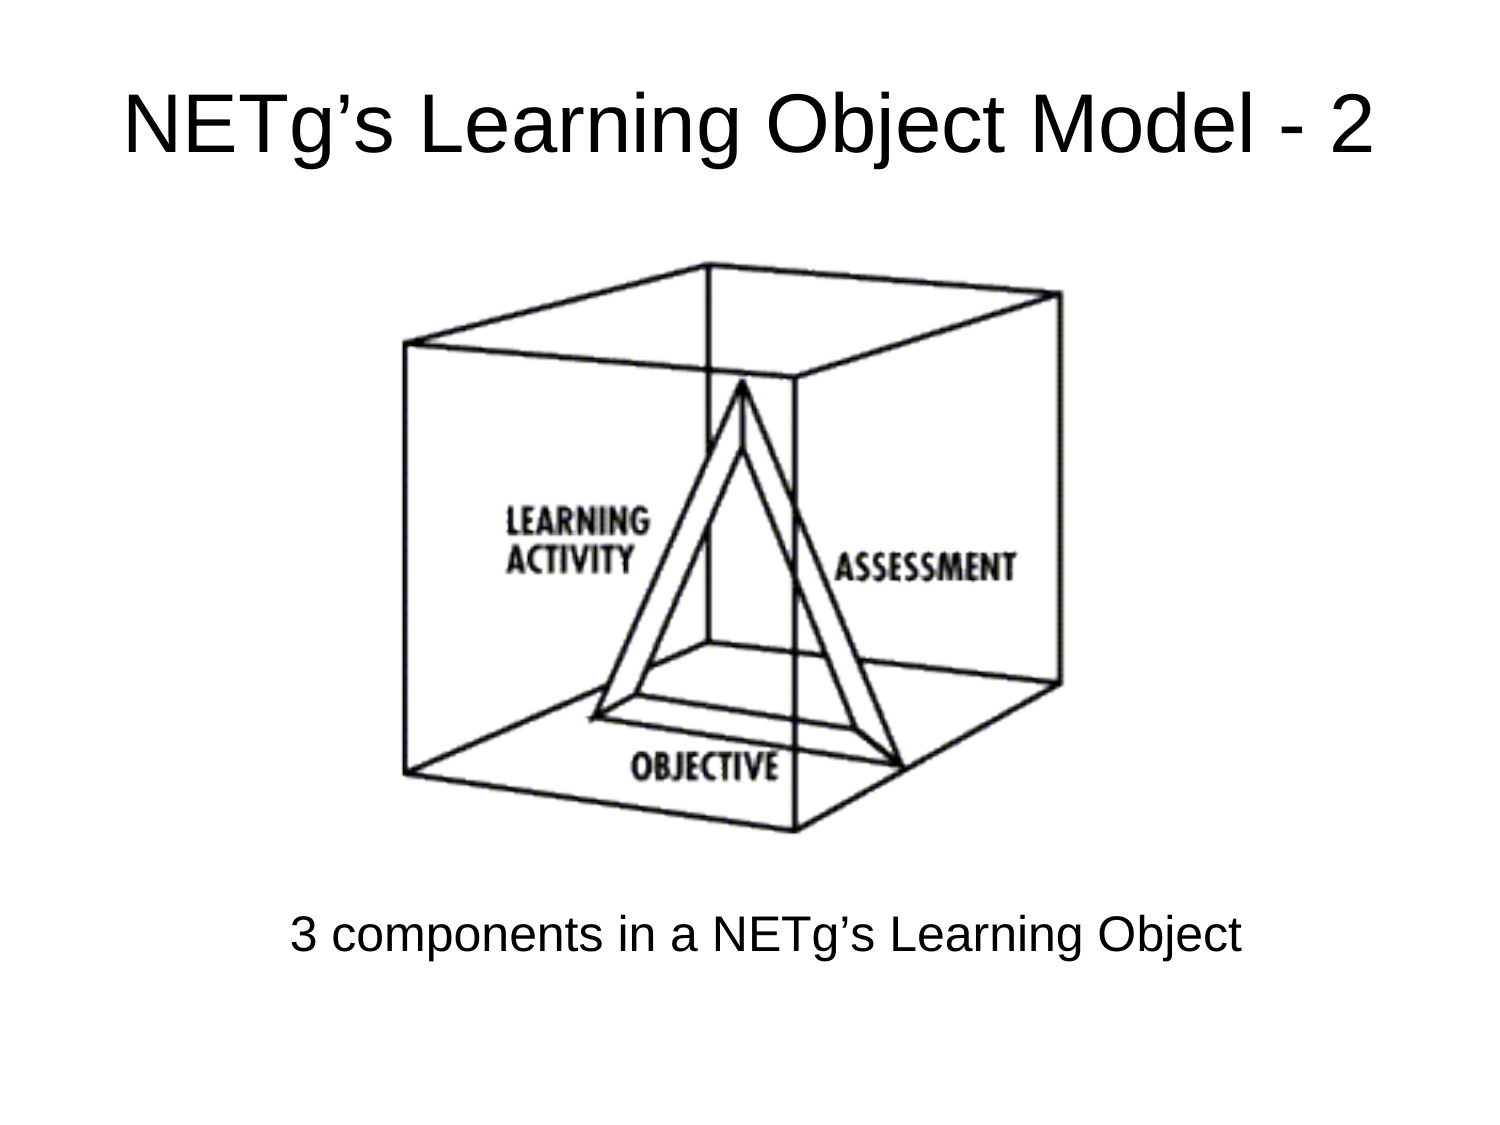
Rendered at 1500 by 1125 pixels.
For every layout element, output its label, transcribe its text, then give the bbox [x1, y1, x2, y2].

title NETg’s Learning Object Model - 2 [0, 62, 1500, 188]
text_box 3 components in a NETg’s Learning Object [274, 900, 1258, 971]
picture [387, 249, 1088, 864]
